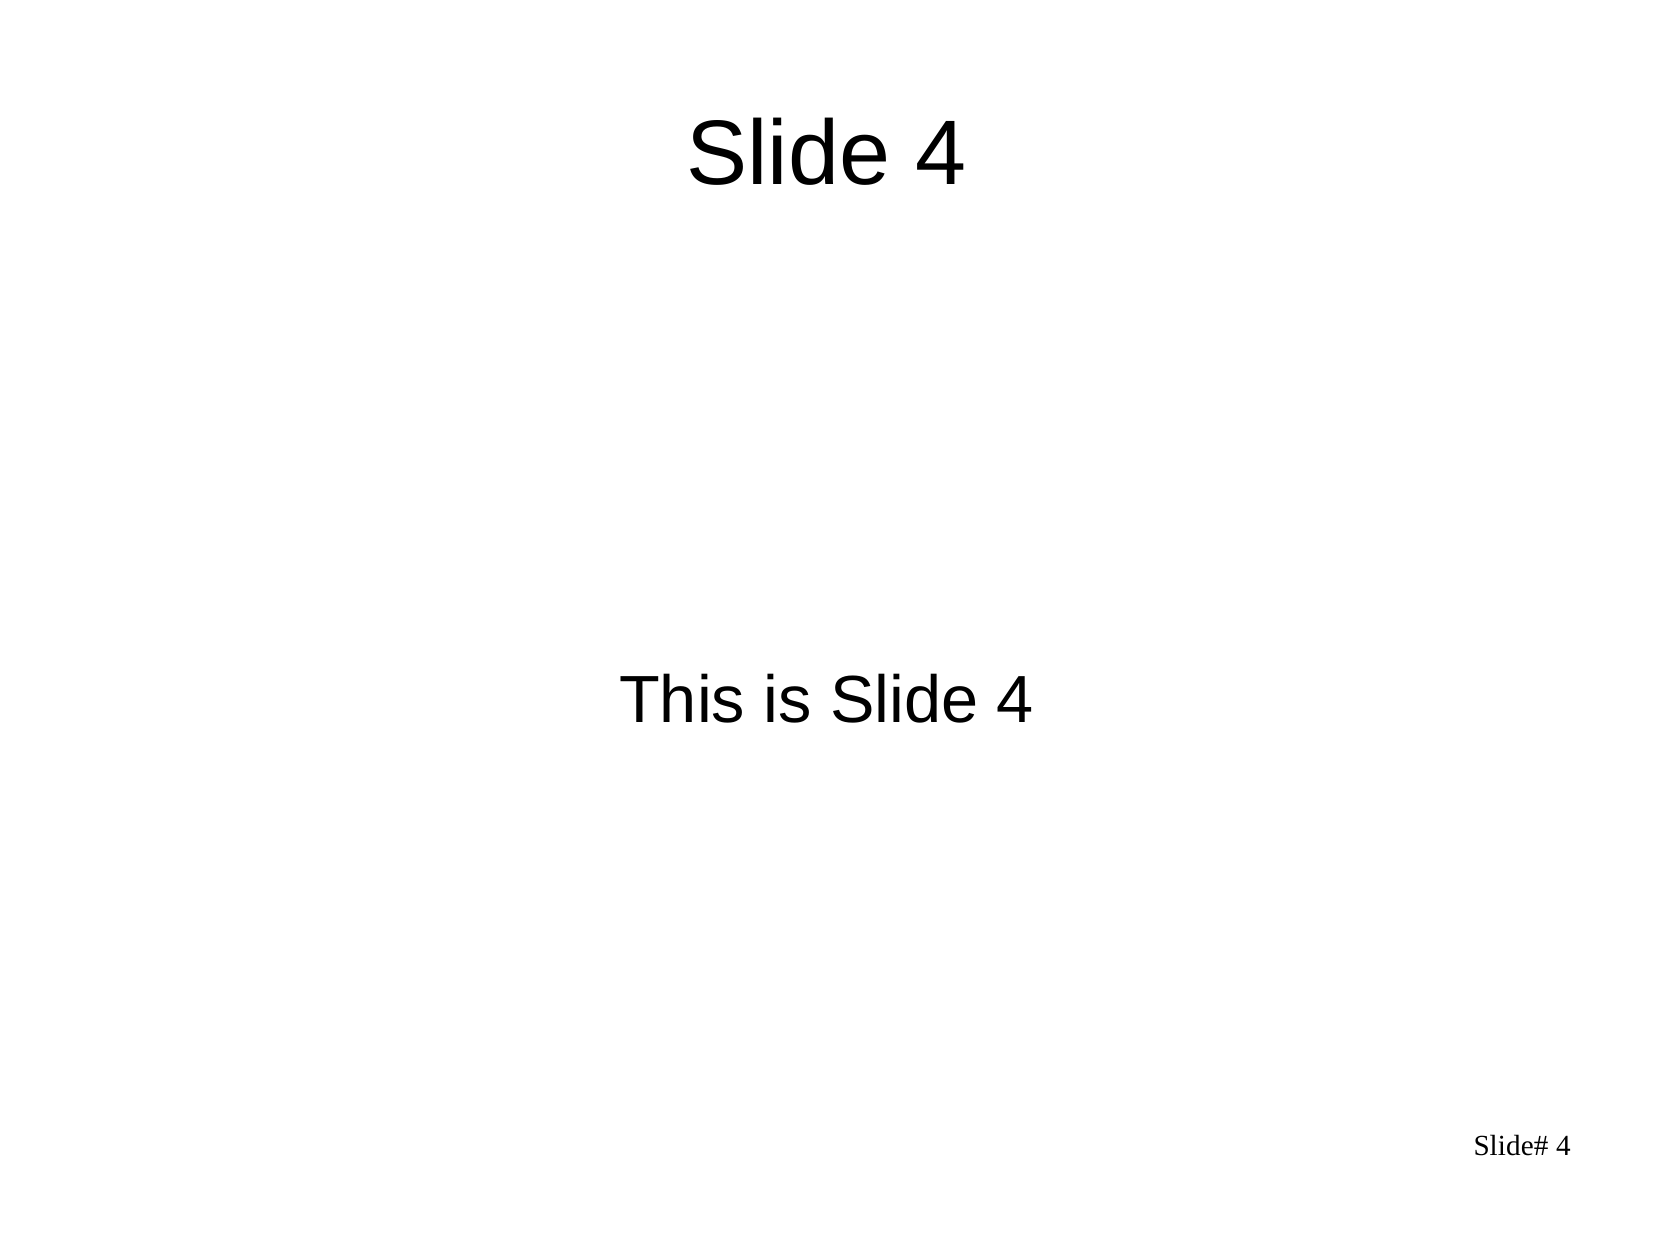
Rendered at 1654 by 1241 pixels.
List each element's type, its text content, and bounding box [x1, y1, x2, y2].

subtitle This is Slide 4 [82, 290, 1571, 1109]
title Slide 4 [82, 49, 1571, 257]
